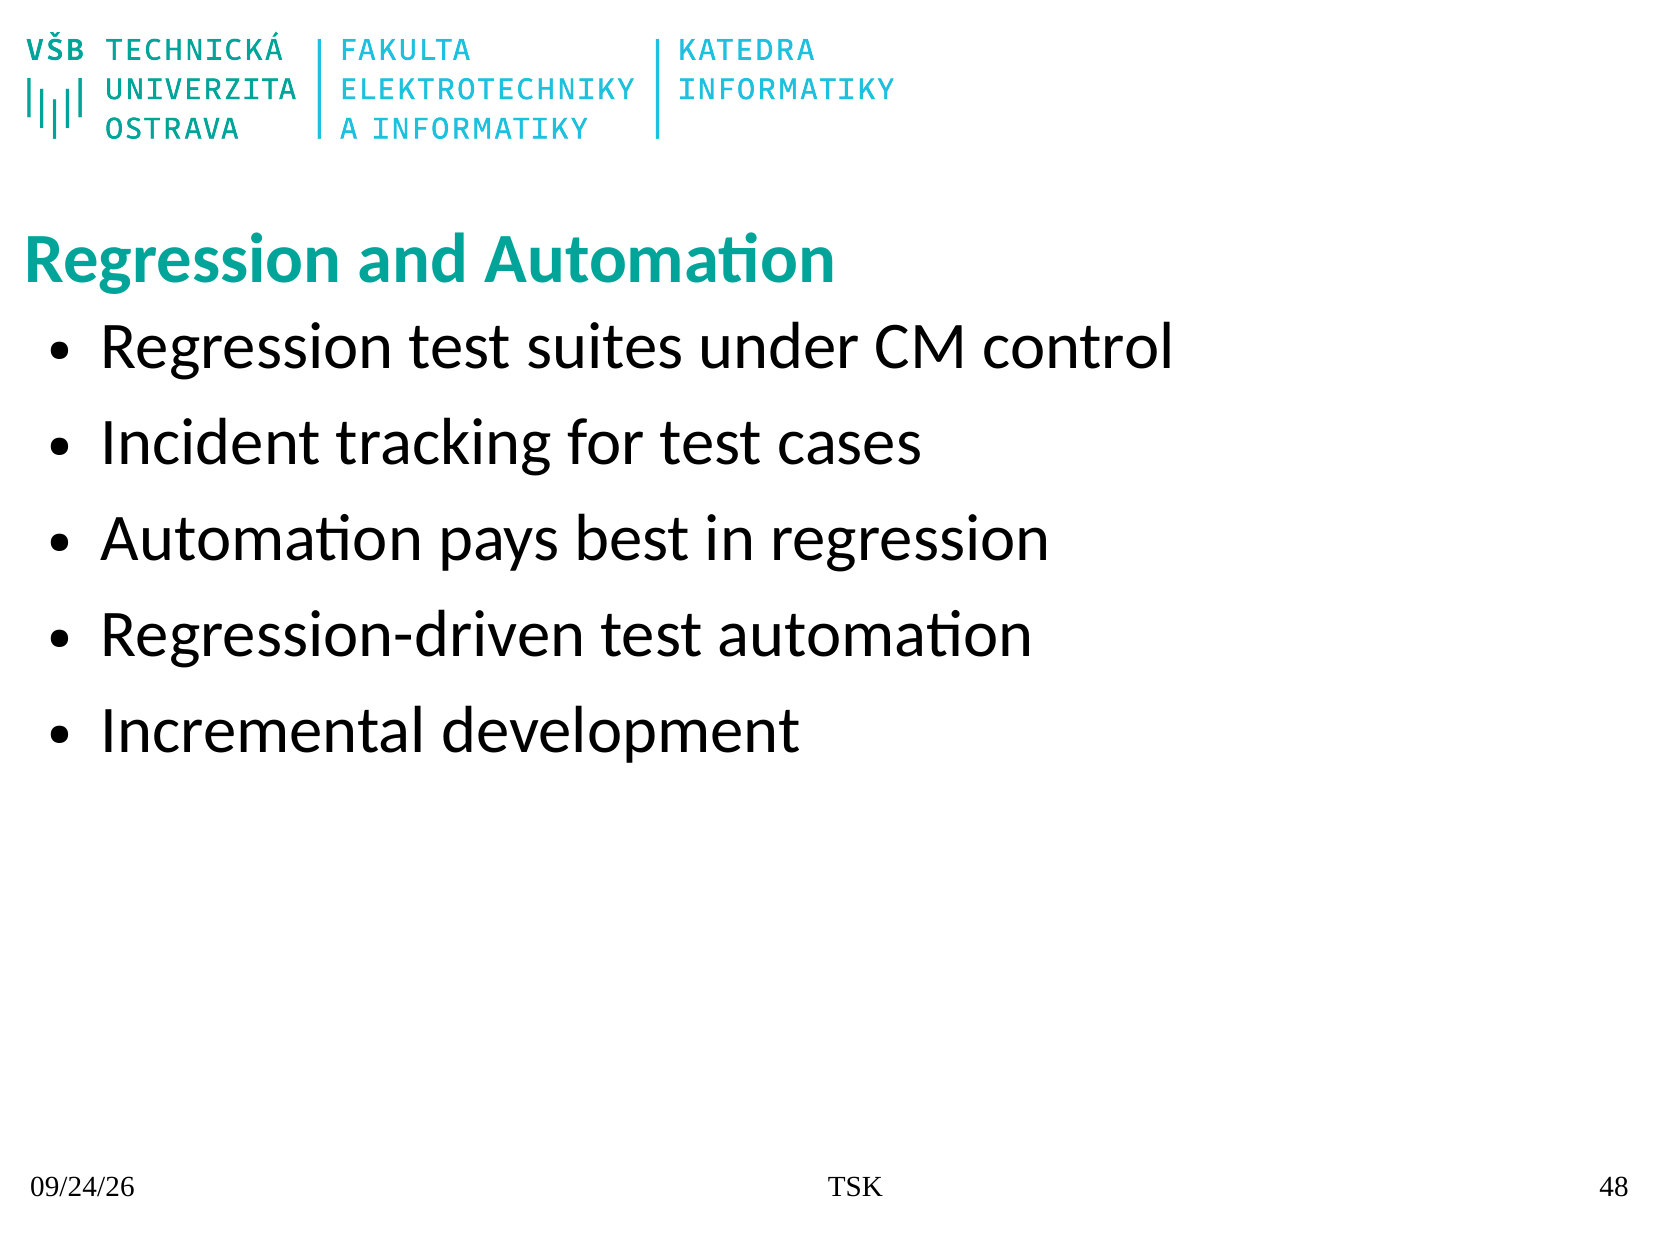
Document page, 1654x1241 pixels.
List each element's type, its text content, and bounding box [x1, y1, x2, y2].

title Regression and Automation [24, 169, 1629, 300]
list Regression test suites under CM control Incident tracking for test cases Automation pays best in regression Regression-driven test automation Incremental development [30, 318, 1629, 1146]
picture [26, 31, 894, 139]
